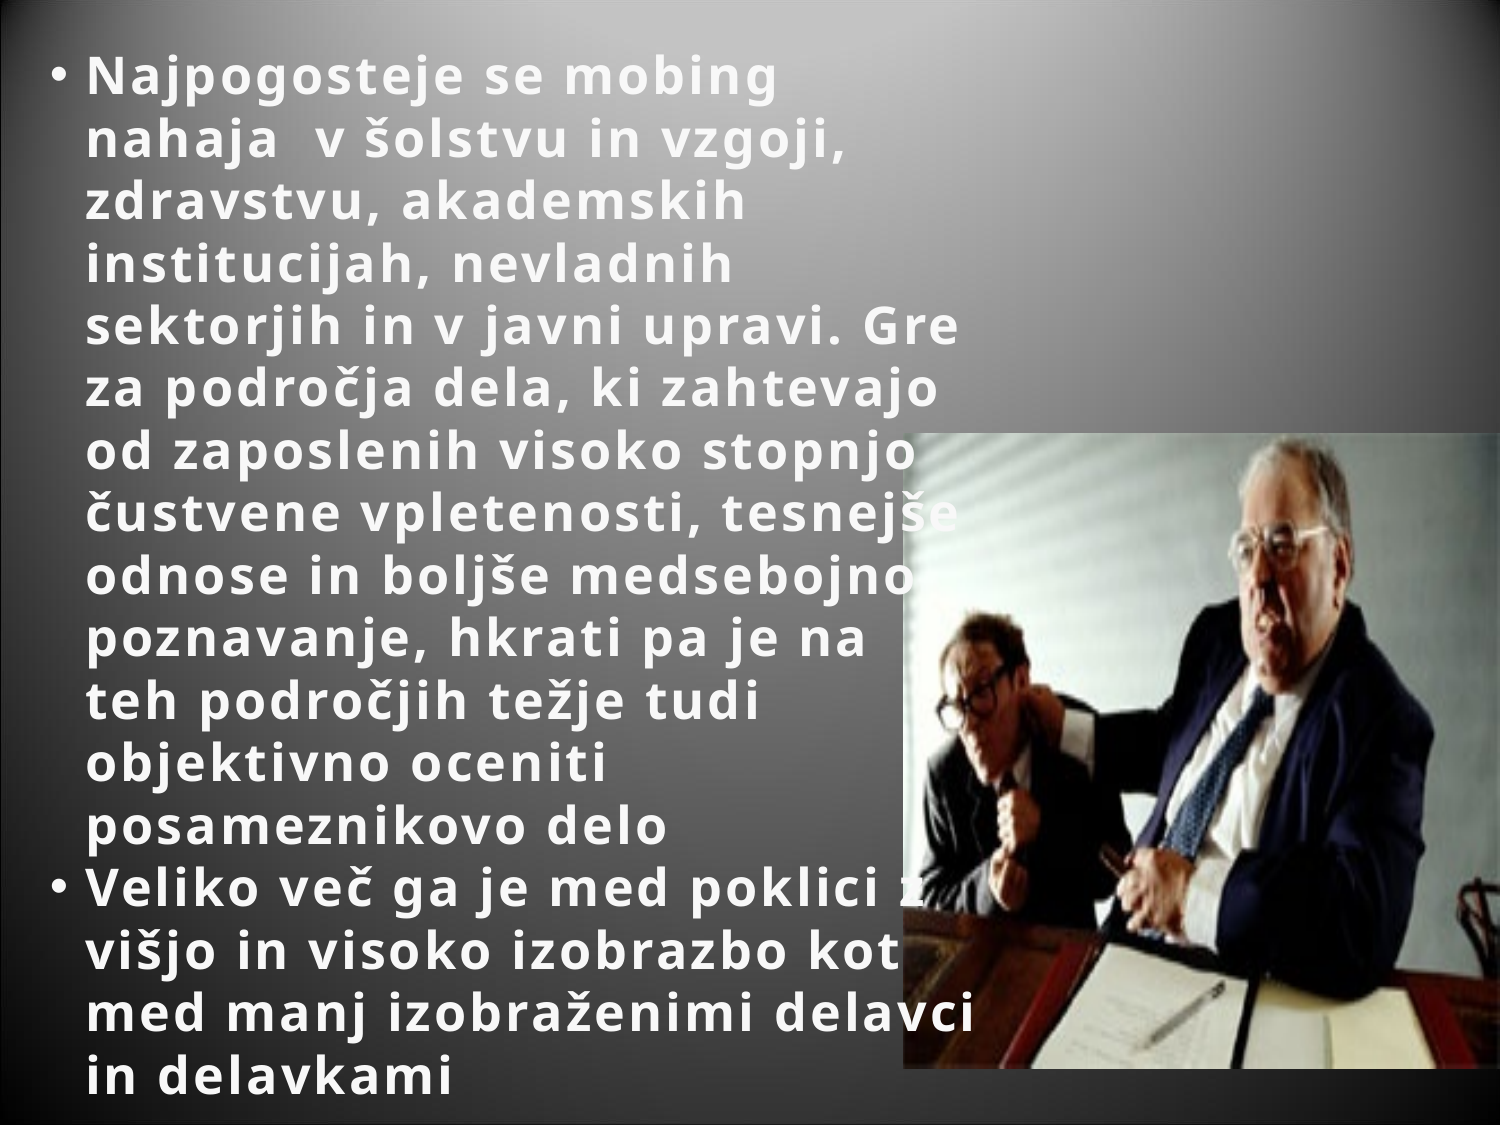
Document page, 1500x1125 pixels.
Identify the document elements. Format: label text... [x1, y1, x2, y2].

picture [0, 0, 1500, 1125]
text_box Najpogosteje se mobing nahaja v šolstvu in vzgoji, zdravstvu, akademskih institucijah, nevladnih sektorjih in v javni upravi. Gre za področja dela, ki zahtevajo od zaposlenih visoko stopnjo čustvene vpletenosti, tesnejše odnose in boljše medsebojno poznavanje, hkrati pa je na teh področjih težje tudi objektivno oceniti posameznikovo delo Veliko več ga je med poklici z višjo in visoko izobrazbo kot med manj izobraženimi delavci in delavkami [35, 35, 996, 1125]
